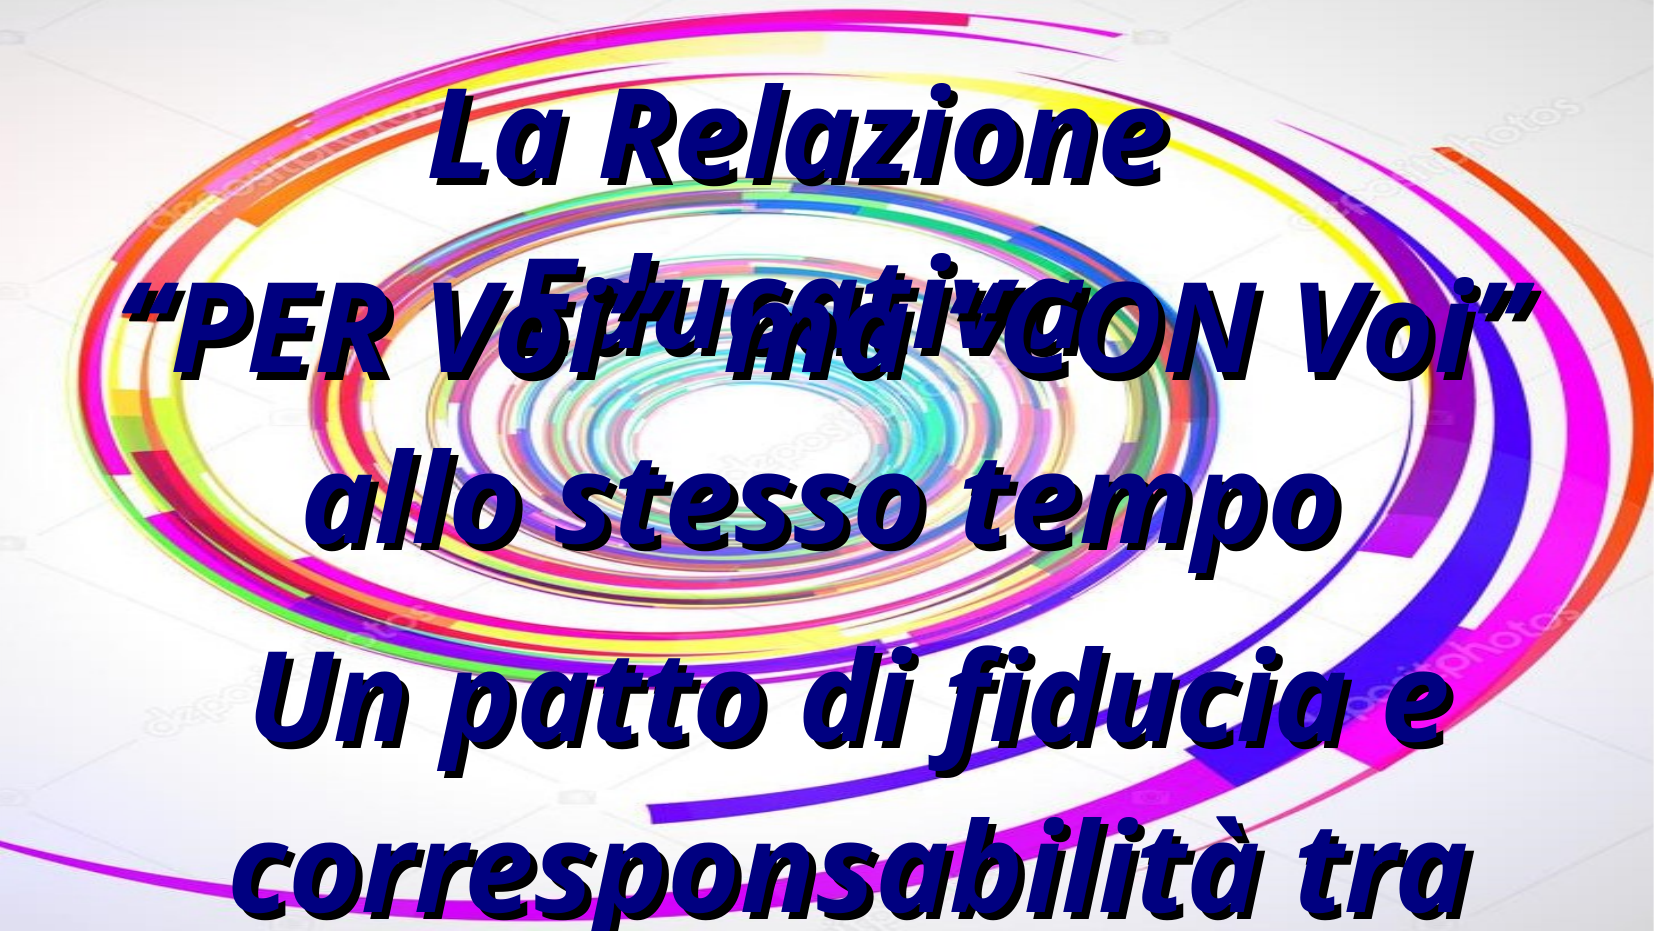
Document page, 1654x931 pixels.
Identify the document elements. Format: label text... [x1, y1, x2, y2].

text_box Un patto di fiducia e corresponsabilità tra educatori e educandi [87, 600, 1611, 866]
picture [0, 0, 1654, 931]
text_box La Relazione Educativa [177, 37, 1418, 178]
picture [1217, 866, 1235, 898]
picture [906, 866, 924, 898]
text_box “PER Voi” ma “CON Voi” allo stesso tempo [59, 231, 1583, 497]
picture [319, 866, 337, 898]
picture [626, 866, 643, 898]
picture [982, 866, 999, 898]
picture [500, 866, 511, 872]
picture [698, 866, 716, 898]
picture [1426, 866, 1443, 898]
